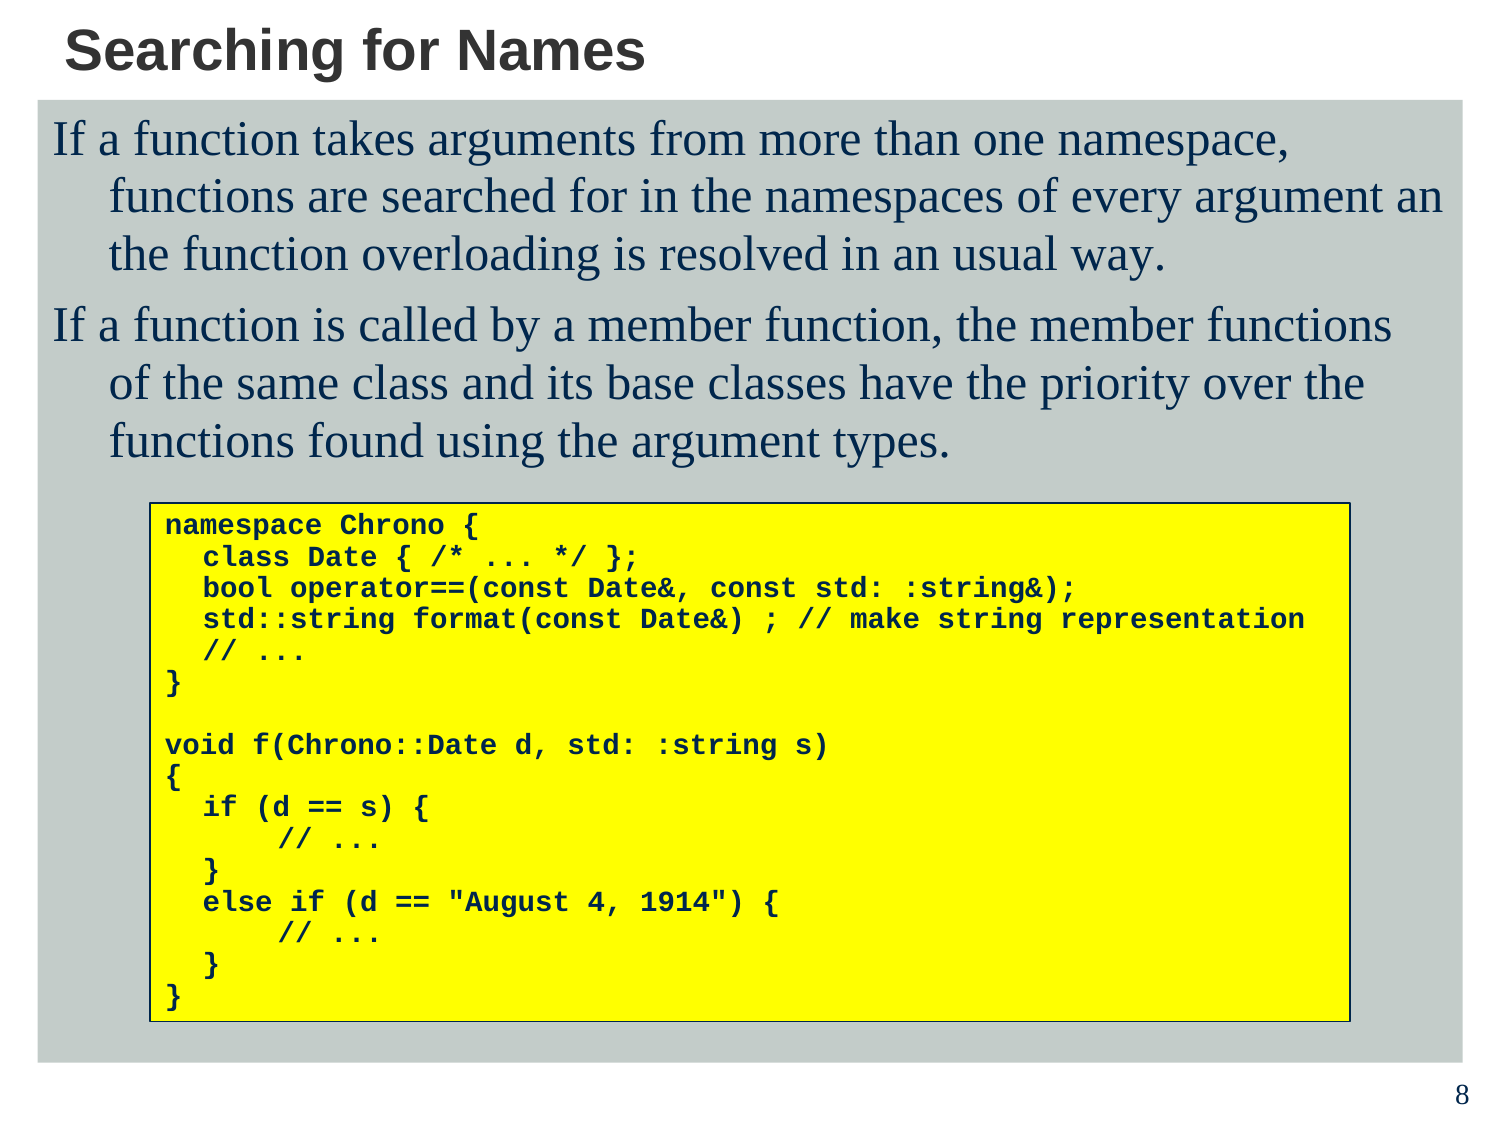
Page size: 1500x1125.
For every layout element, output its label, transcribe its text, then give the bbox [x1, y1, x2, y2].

title Searching for Names [50, 0, 1450, 91]
list If a function takes arguments from more than one namespace, functions are searched for in the namespaces of every argument an the function overloading is resolved in an usual way. If a function is called by a member function, the member functions of the same class and its base classes have the priority over the functions found using the argument types. [37, 99, 1463, 1063]
text_box namespace Chrono { class Date { /* ... */ }; bool operator==(const Date&, const std: :string&); std::string format(const Date&) ; // make string representation // ... } void f(Chrono::Date d, std: :string s) { if (d == s) { // ... } else if (d == "August 4, 1914") { // ... } } [150, 502, 1351, 1059]
